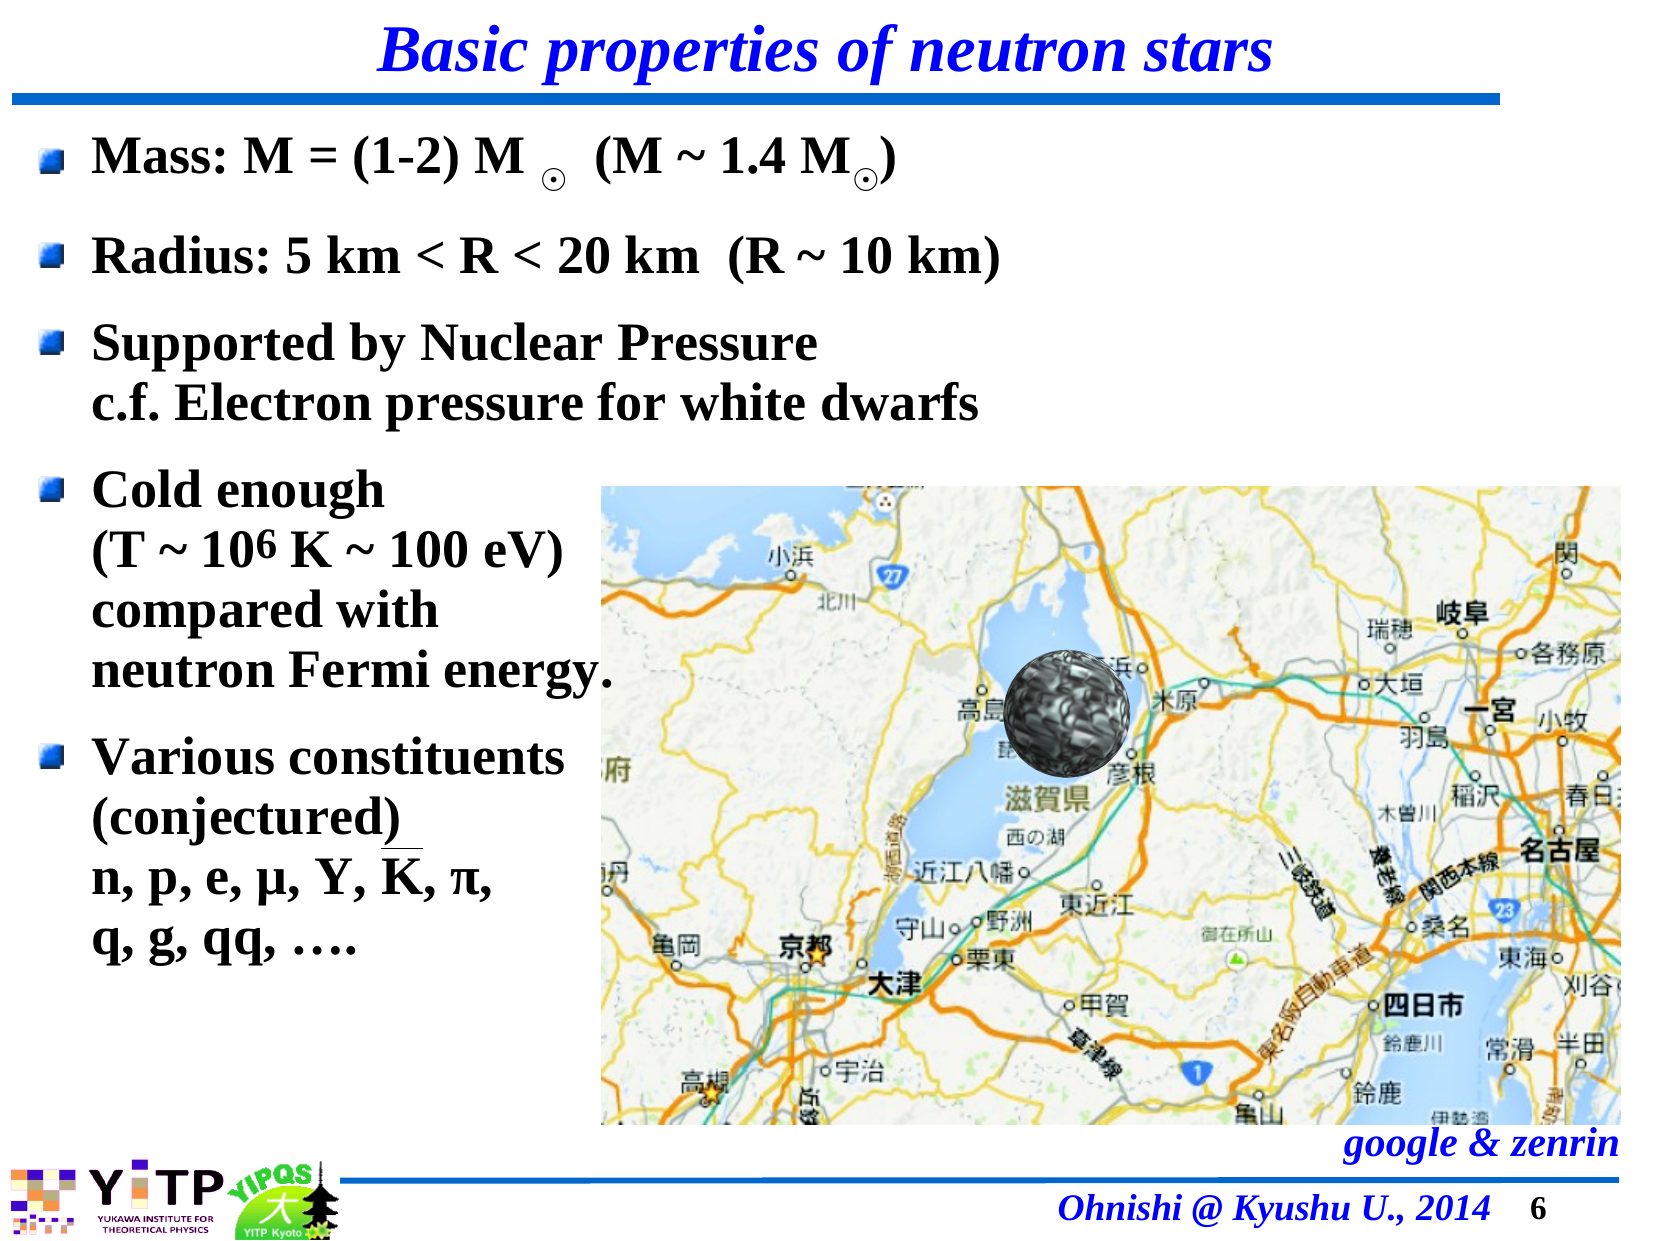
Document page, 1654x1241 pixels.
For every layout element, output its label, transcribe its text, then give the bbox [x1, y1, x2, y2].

title Basic properties of neutron stars [0, 0, 1654, 99]
text_box google & zenrin [1343, 1137, 1621, 1166]
picture [1004, 651, 1129, 777]
picture [0, 1154, 340, 1241]
list Mass: M = (1-2) M ☉ (M ~ 1.4 M☉) Radius: 5 km < R < 20 km (R ~ 10 km) Supported by Nuclear Pressure c.f. Electron pressure for white dwarfs Cold enough (T ~ 106 K ~ 100 eV) compared with neutron Fermi energy. Various constituents (conjectured) n, p, e, μ, Y, K, π, q, g, qq, …. [20, 124, 1621, 1137]
